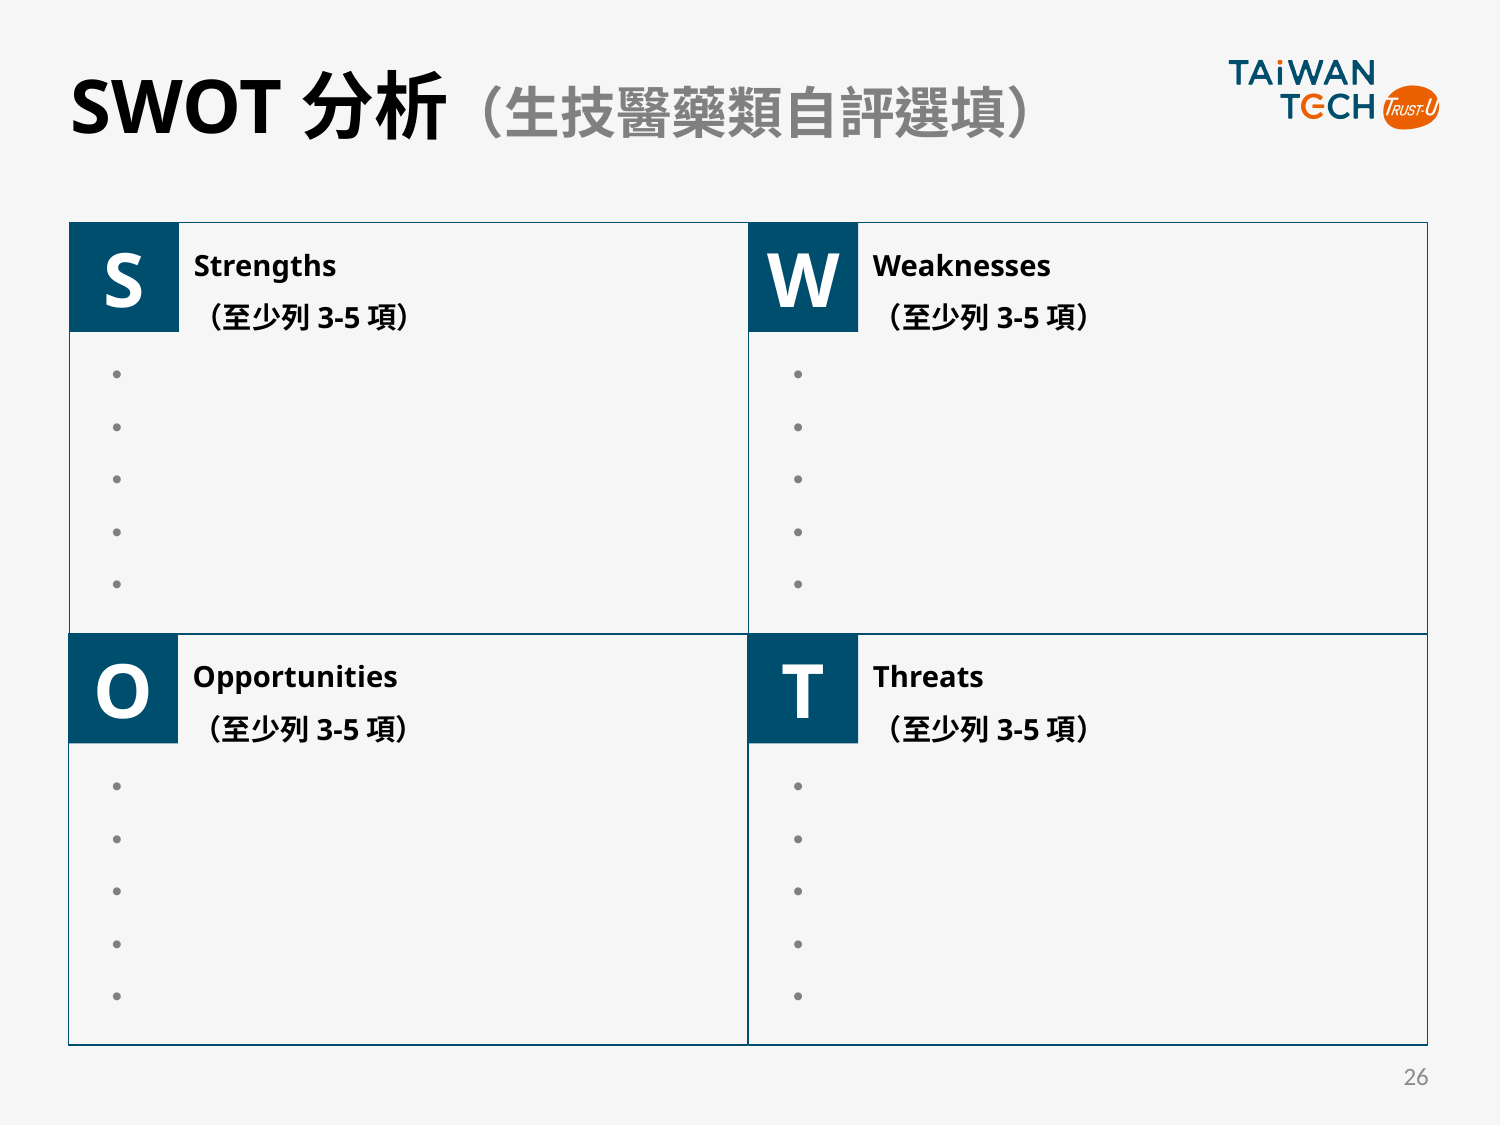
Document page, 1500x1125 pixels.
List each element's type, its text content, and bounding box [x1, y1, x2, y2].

text_box S [69, 222, 178, 332]
text_box W [748, 222, 858, 332]
text_box Strengths （至少列3-5項） [178, 222, 701, 343]
text_box T [748, 633, 858, 744]
text_box Weaknesses （至少列3-5項） [858, 222, 1380, 343]
text_box O [68, 633, 177, 744]
text_box Threats （至少列3-5項） [858, 633, 1380, 754]
slide_number <編號> [1106, 1045, 1445, 1106]
text_box Opportunities （至少列3-5項） [177, 633, 700, 754]
title SWOT分析（生技醫藥類自評選填） [55, 33, 1444, 156]
